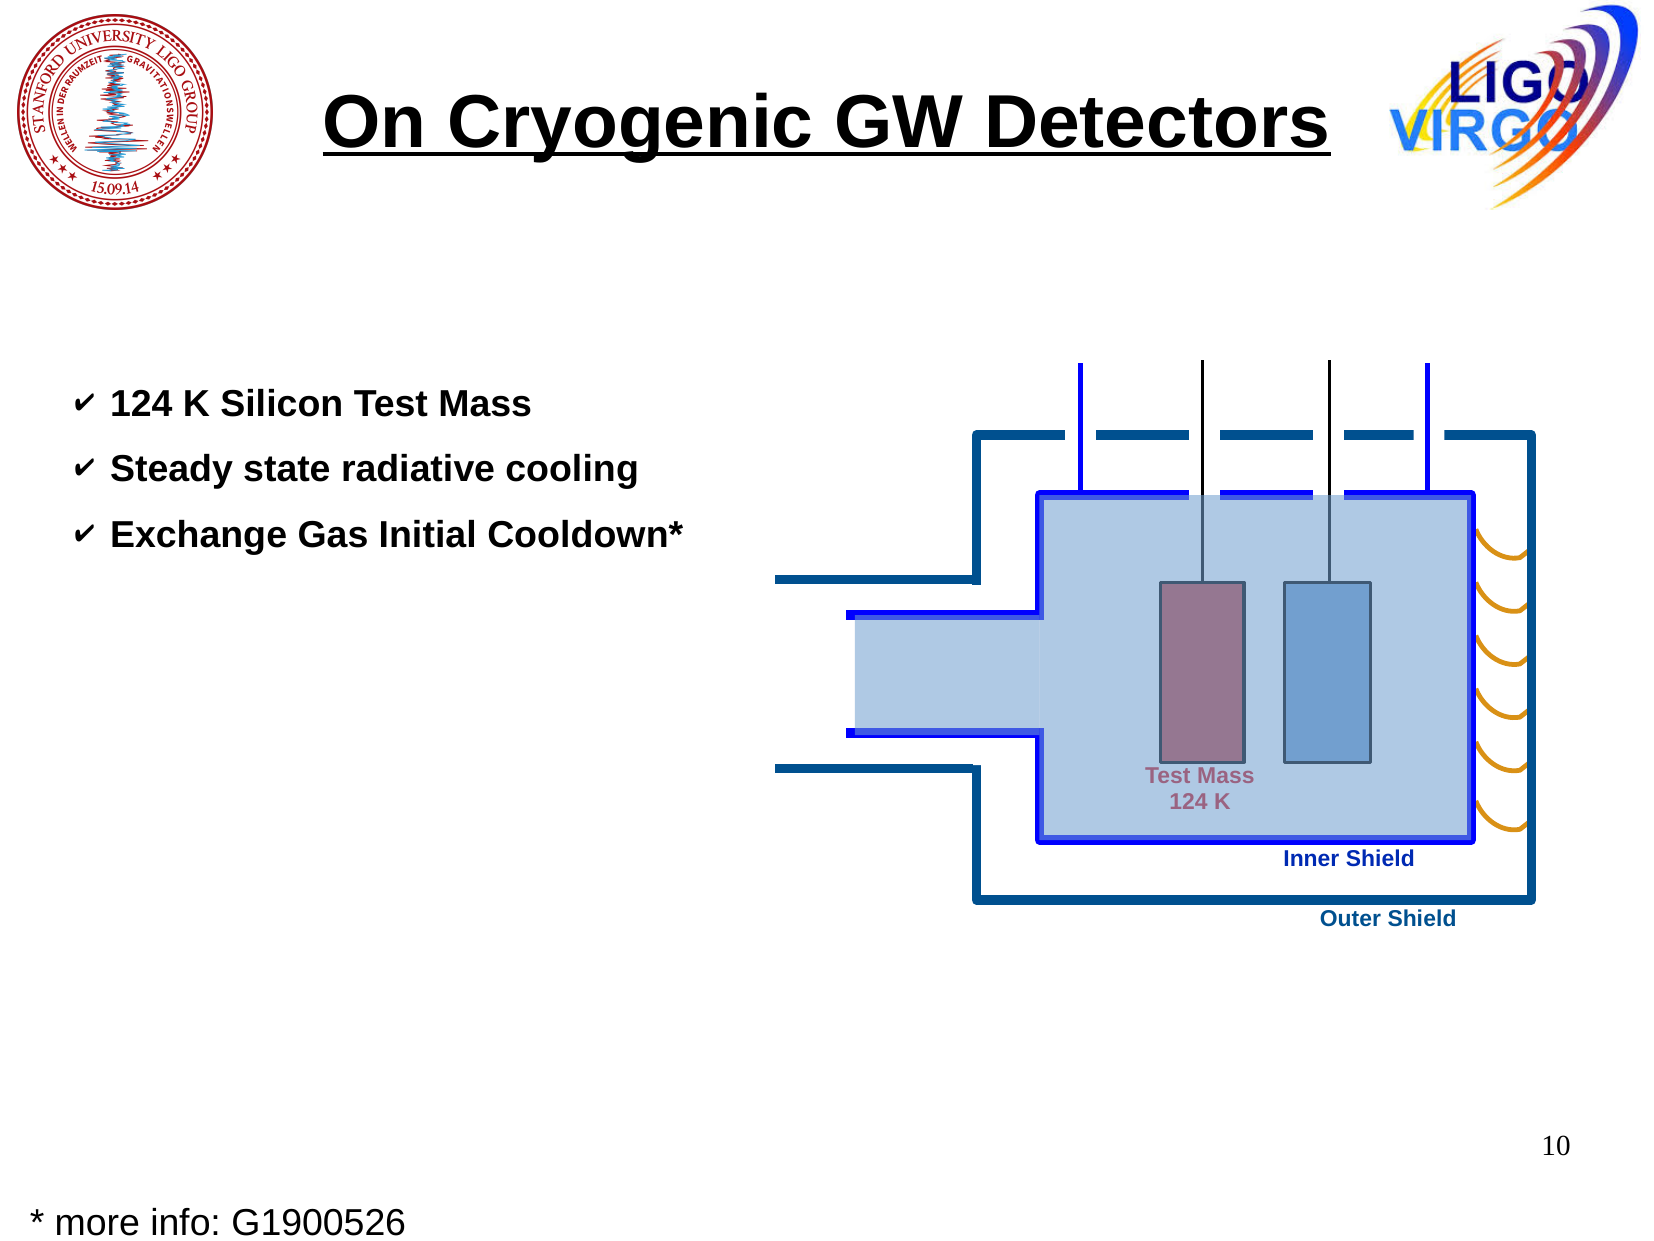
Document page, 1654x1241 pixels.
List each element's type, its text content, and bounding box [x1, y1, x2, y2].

picture [17, 14, 213, 210]
text_box Outer Shield [1305, 898, 1486, 940]
text_box * more info: G1900526 [15, 1193, 586, 1241]
text_box Inner Shield [1268, 838, 1509, 879]
title On Cryogenic GW Detectors [82, 17, 1571, 226]
picture [1372, 0, 1654, 210]
text_box [1413, 307, 1445, 488]
text_box [735, 396, 1472, 841]
text_box [1065, 307, 1096, 488]
text_box 124 K Silicon Test Mass Steady state radiative cooling Exchange Gas Initial Cooldown* [60, 374, 762, 563]
